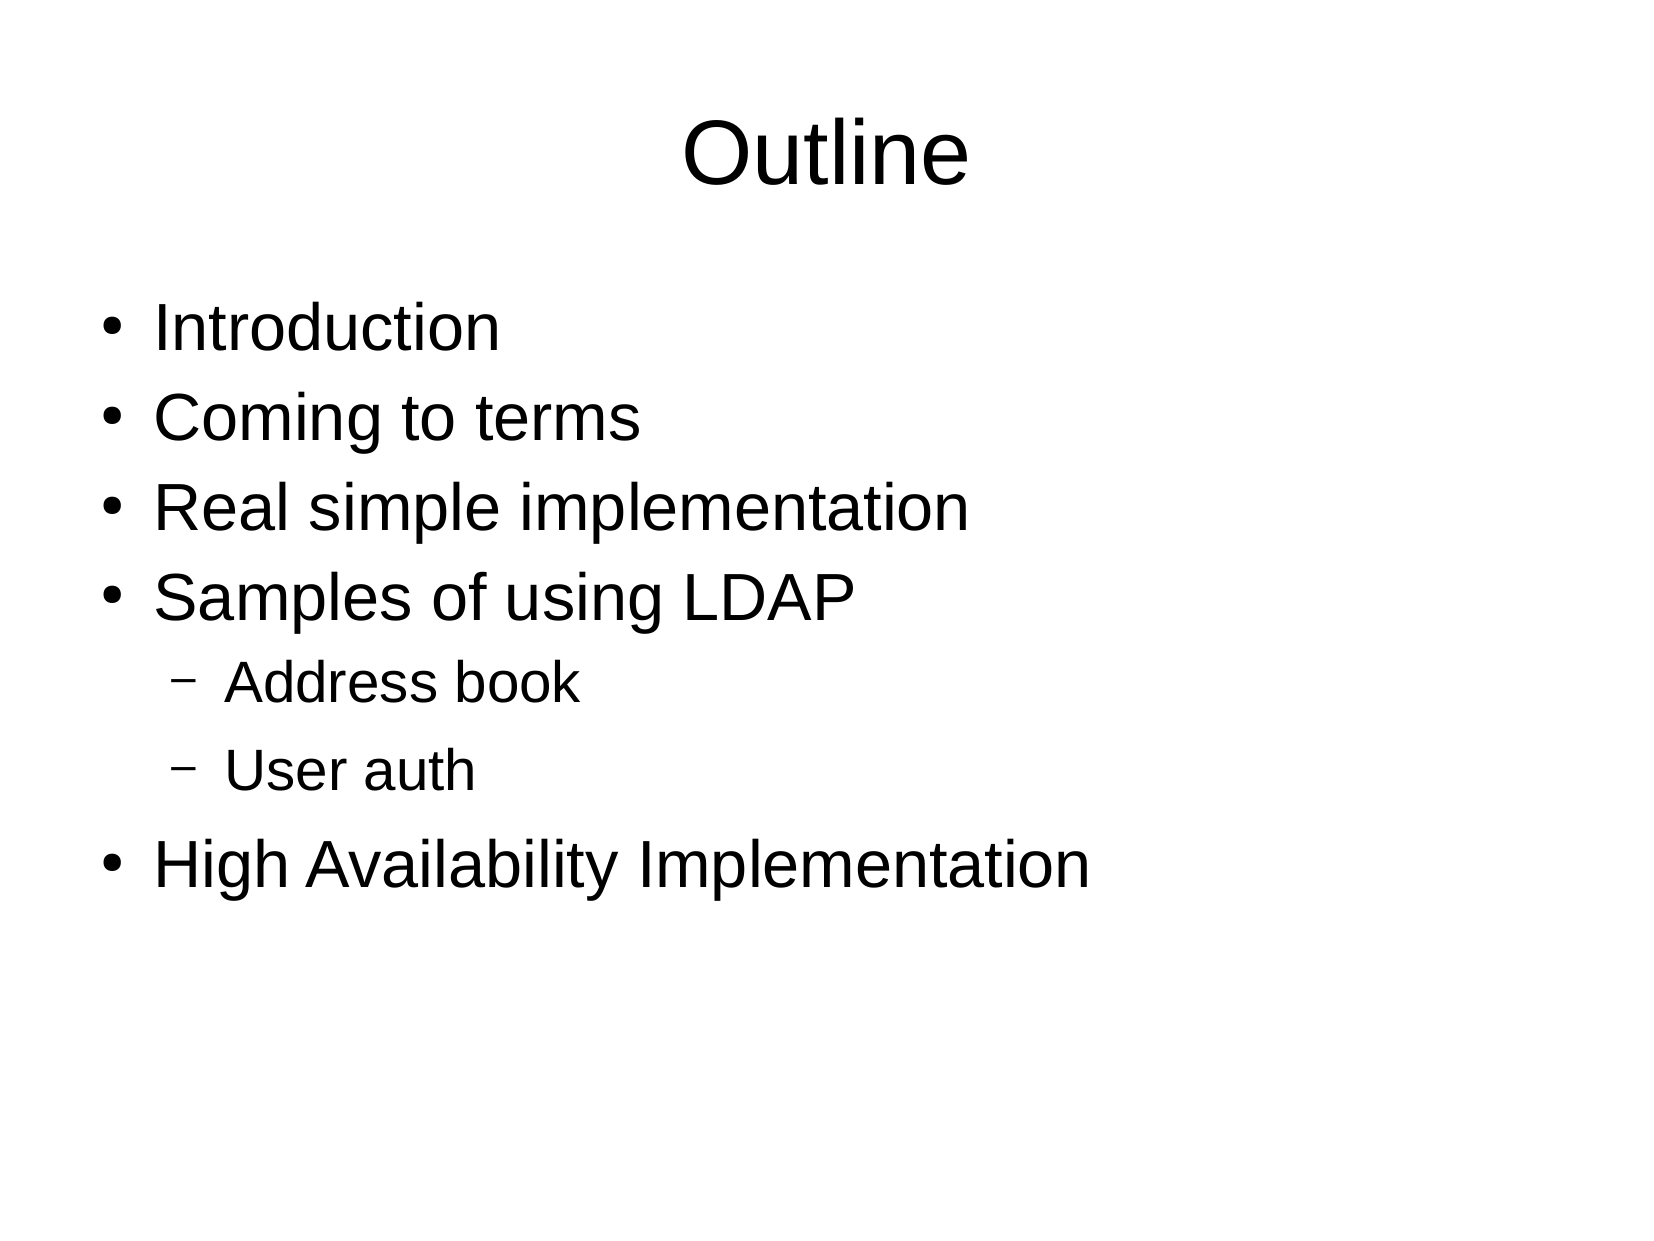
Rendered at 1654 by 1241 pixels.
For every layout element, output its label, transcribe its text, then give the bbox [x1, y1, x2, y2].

list Introduction Coming to terms Real simple implementation Samples of using LDAP Address book User auth High Availability Implementation [82, 290, 1538, 1010]
title Outline [82, 49, 1571, 257]
